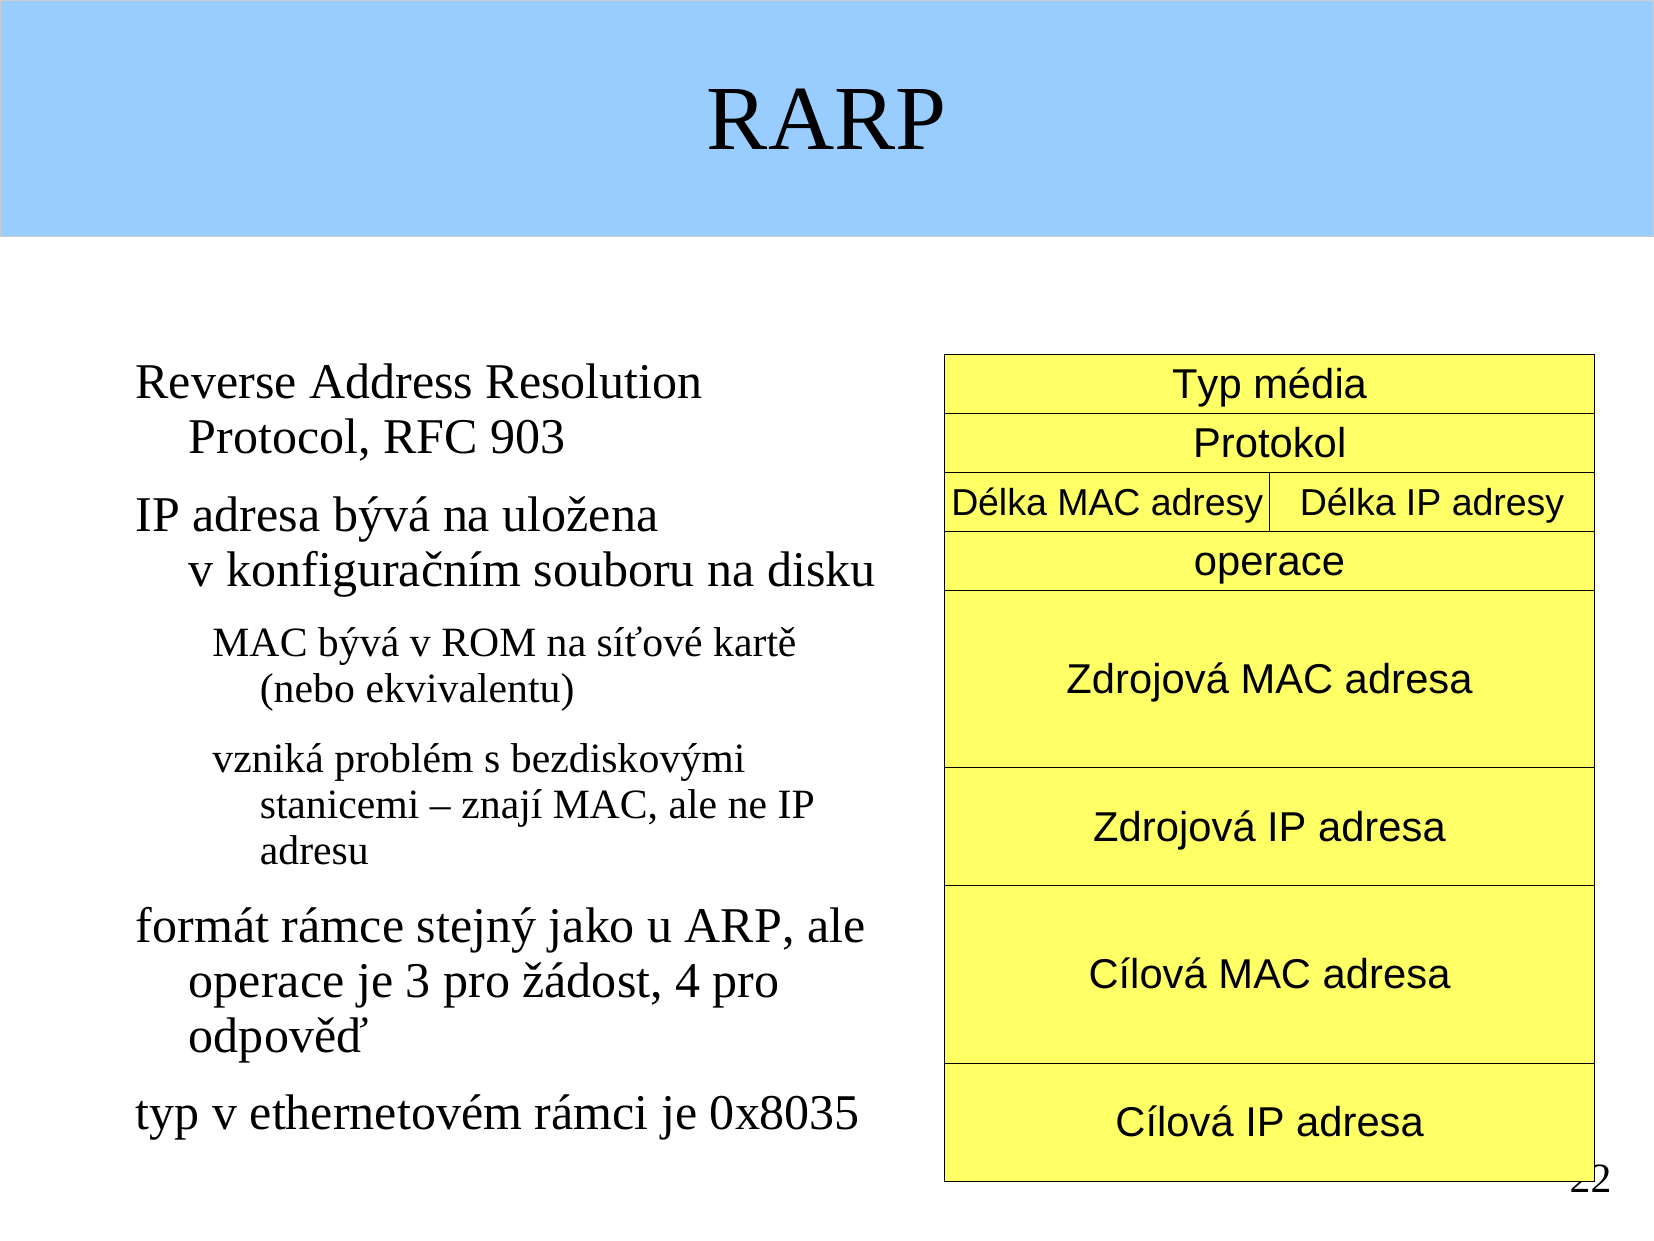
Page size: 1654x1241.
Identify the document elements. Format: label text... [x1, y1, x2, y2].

text_box Zdrojová MAC adresa [944, 590, 1595, 767]
text_box Protokol [944, 413, 1595, 472]
list Reverse Address Resolution Protocol, RFC 903 IP adresa bývá na uložena v konfiguračním souboru na disku MAC bývá v ROM na síťové kartě (nebo ekvivalentu) vzniká problém s bezdiskovými stanicemi – znají MAC, ale ne IP adresu formát rámce stejný jako u ARP, ale operace je 3 pro žádost, 4 pro odpověď typ v ethernetovém rámci je 0x8035 [118, 354, 886, 1196]
text_box Zdrojová IP adresa [944, 767, 1595, 885]
text_box Cílová IP adresa [944, 1063, 1595, 1182]
text_box Délka MAC adresy [944, 472, 1269, 531]
title RARP [0, 0, 1654, 237]
text_box operace [944, 531, 1595, 590]
text_box Typ média [944, 354, 1595, 413]
text_box Délka IP adresy [1269, 472, 1595, 531]
text_box Cílová MAC adresa [944, 885, 1595, 1063]
